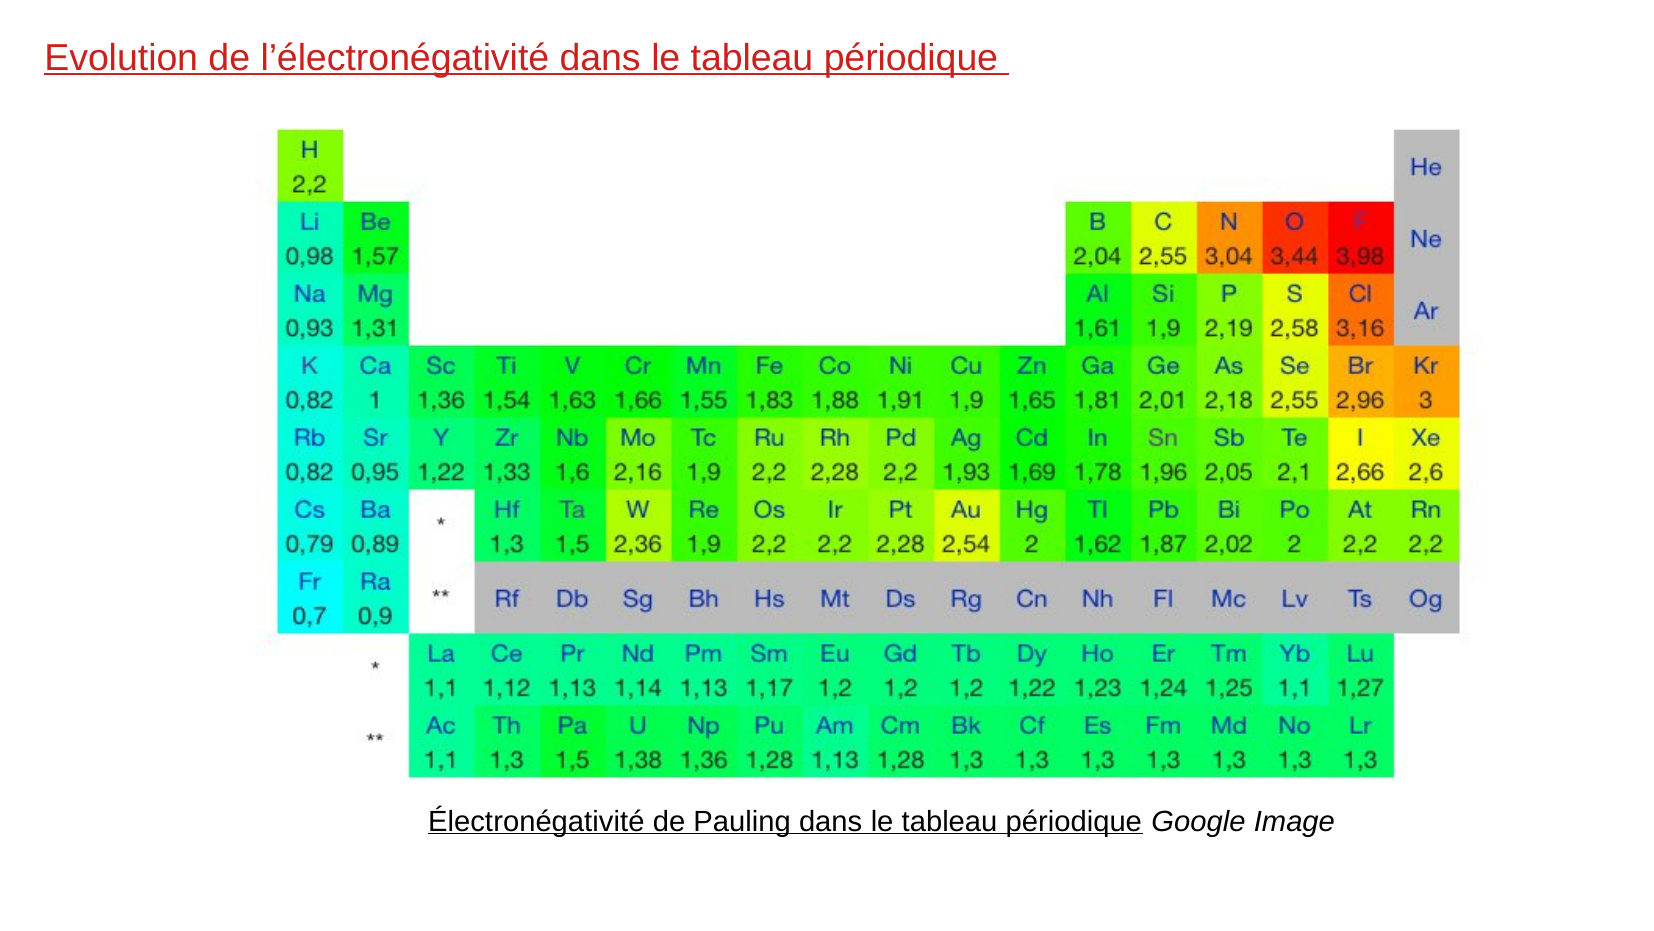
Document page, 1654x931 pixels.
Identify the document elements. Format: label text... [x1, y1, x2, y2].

text_box Evolution de l’électronégativité dans le tableau périodique [29, 29, 1024, 87]
picture [206, 105, 1524, 798]
text_box Électronégativité de Pauling dans le tableau périodique Google Image [413, 797, 1447, 878]
